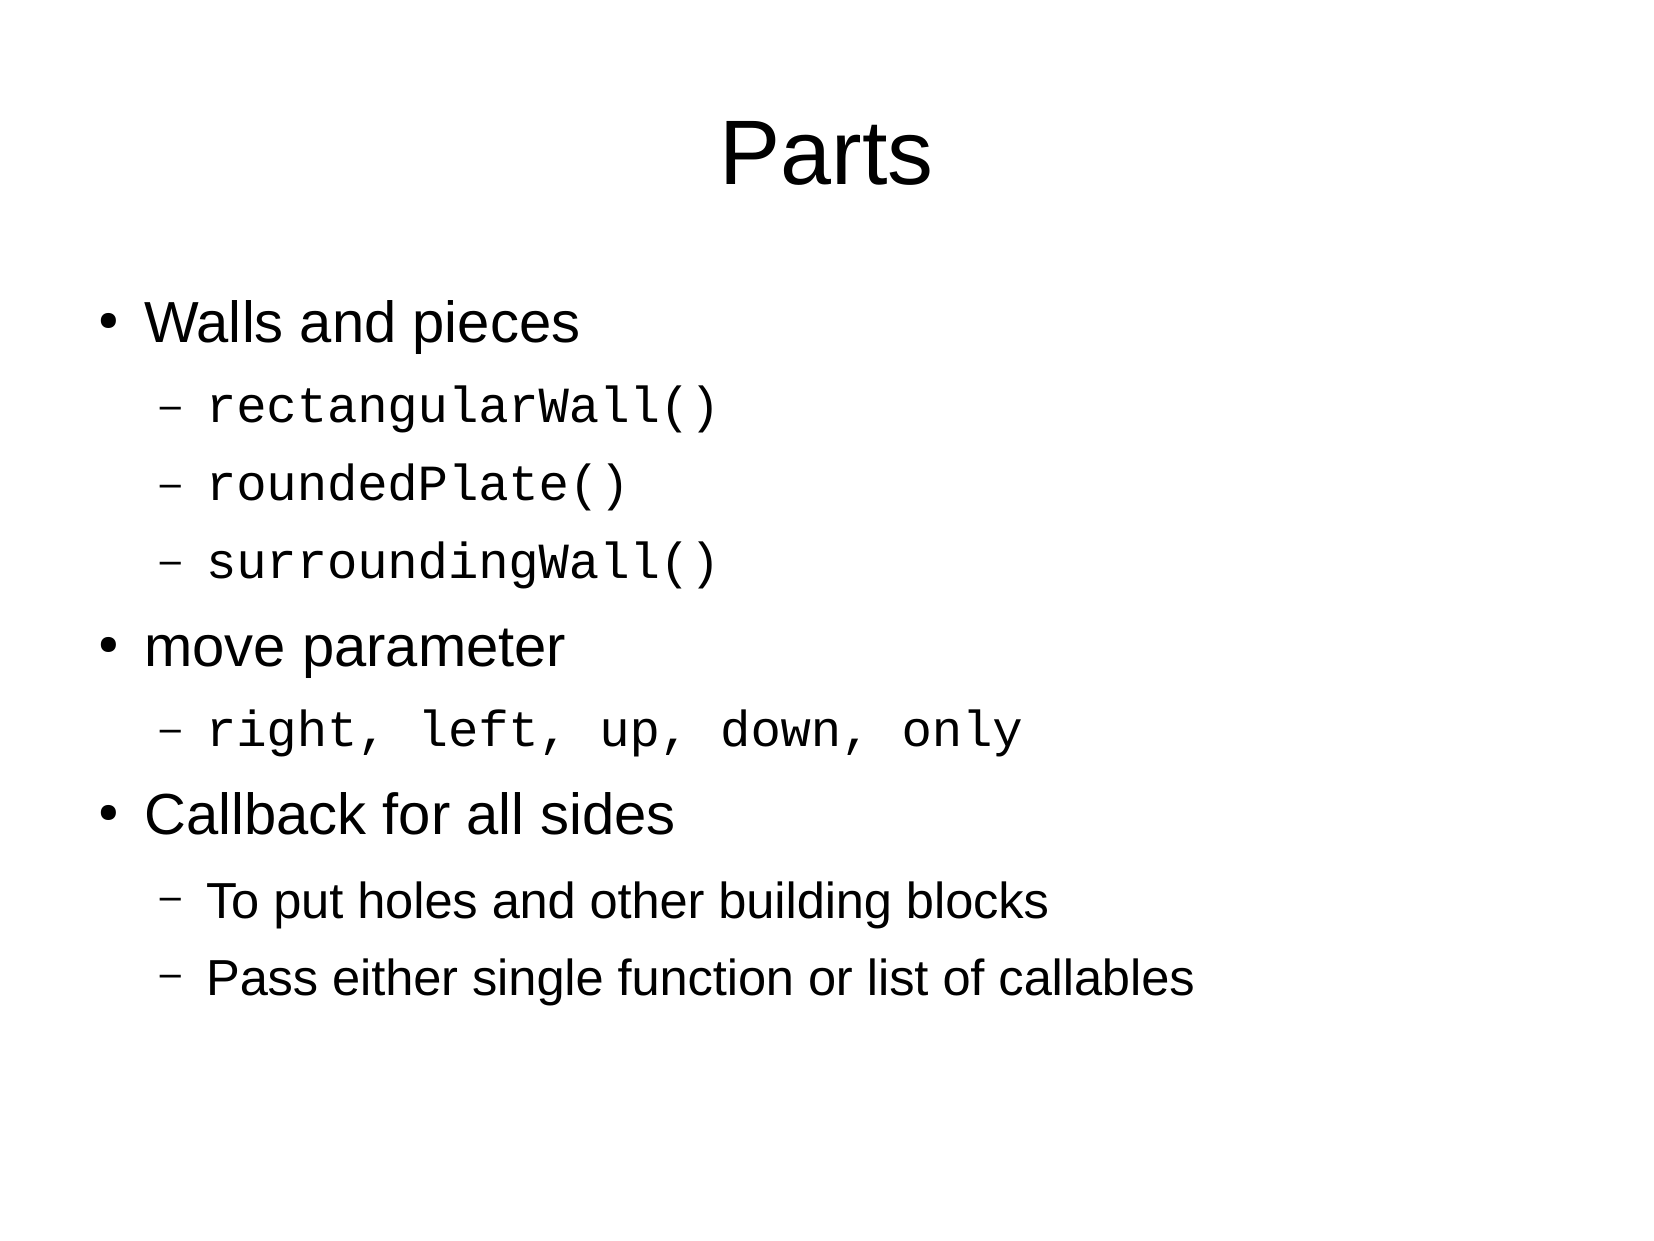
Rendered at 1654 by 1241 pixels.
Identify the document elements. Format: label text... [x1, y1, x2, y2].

title Parts [82, 49, 1571, 257]
list Walls and pieces rectangularWall() roundedPlate() surroundingWall() move parameter right, left, up, down, only Callback for all sides To put holes and other building blocks Pass either single function or list of callables [82, 290, 1571, 1010]
